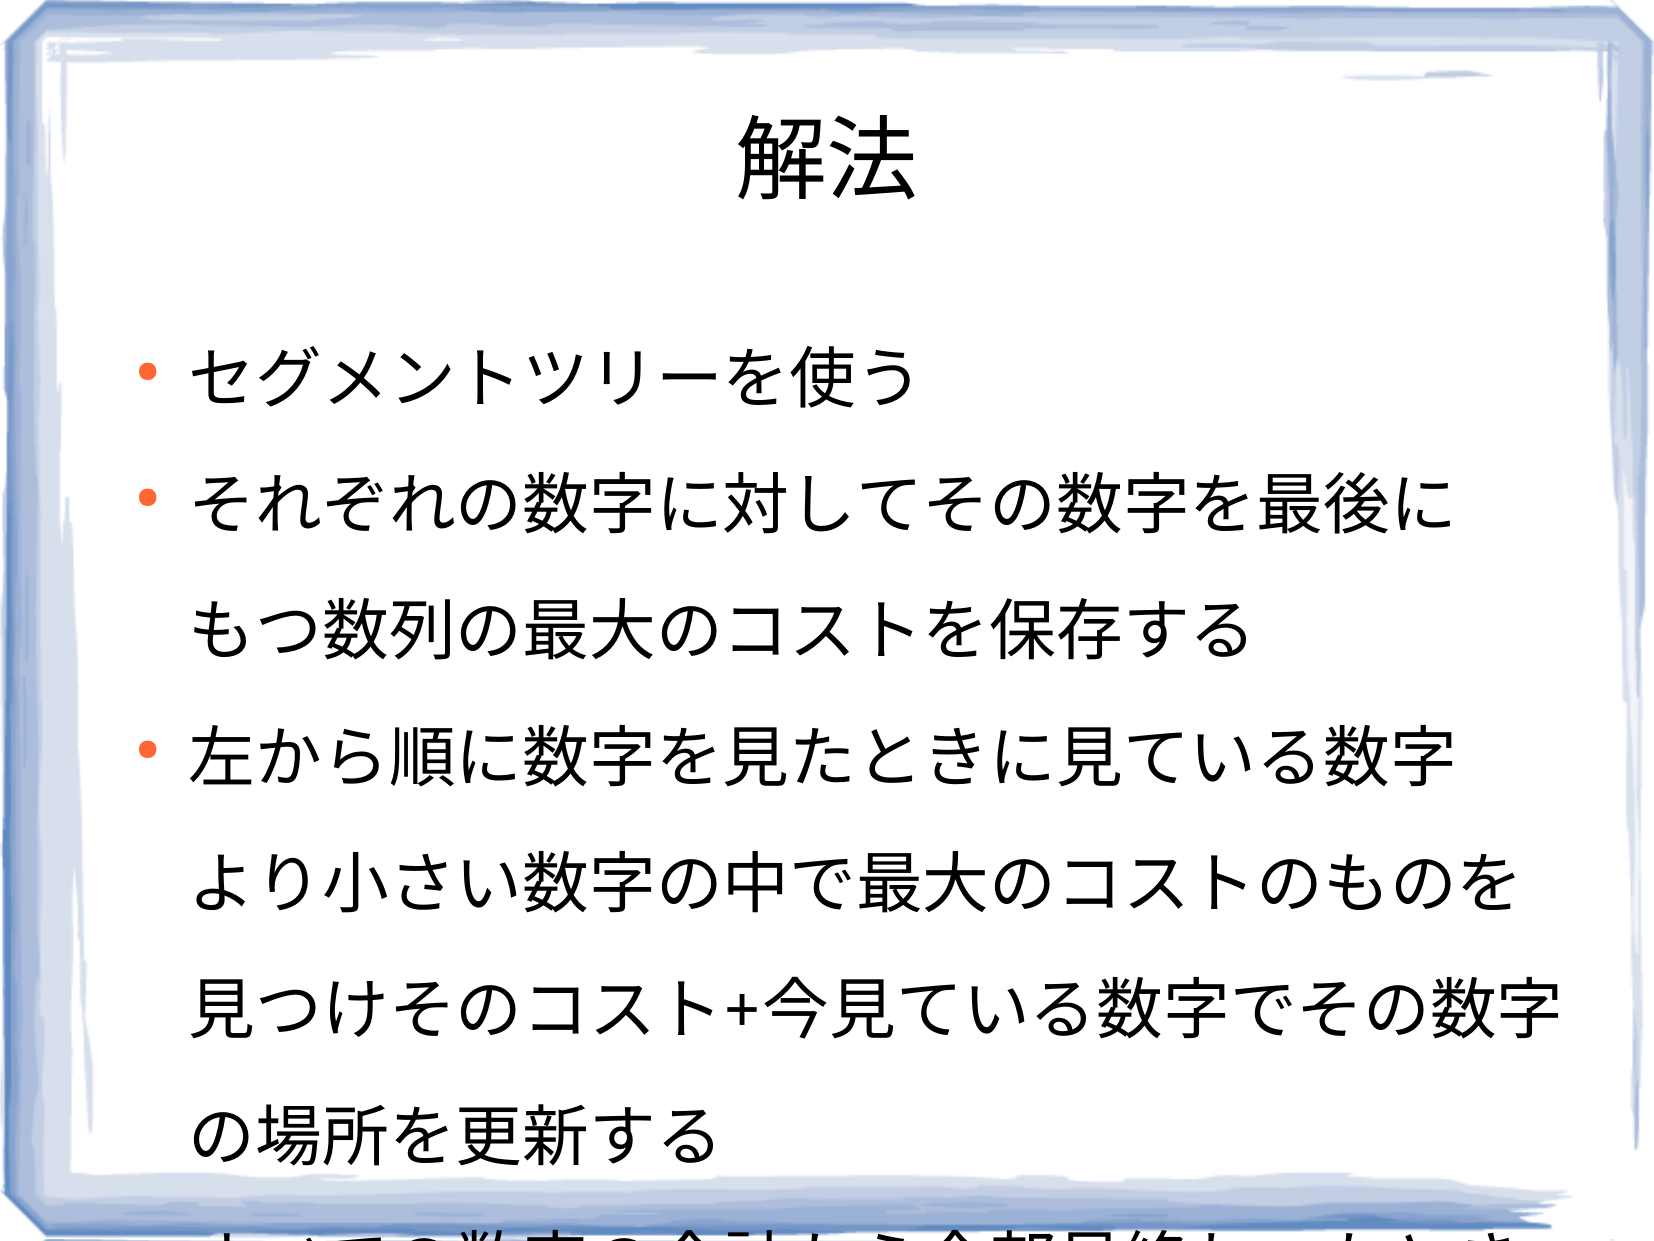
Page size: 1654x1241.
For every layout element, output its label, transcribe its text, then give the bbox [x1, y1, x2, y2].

picture [0, 0, 1654, 1241]
list セグメントツリーを使う それぞれの数字に対してその数字を最後に もつ数列の最大のコストを保存する 左から順に数字を見たときに見ている数字 より小さい数字の中で最大のコストのものを 見つけそのコスト+今見ている数字でその数字 の場所を更新する すべての数字の合計から全部見終わったとき のコストの最大値を引いたものが答えとなる [118, 324, 1571, 1169]
title 解法 [82, 49, 1571, 257]
picture [951, 1235, 960, 1241]
picture [685, 1236, 694, 1241]
picture [1073, 1237, 1105, 1241]
